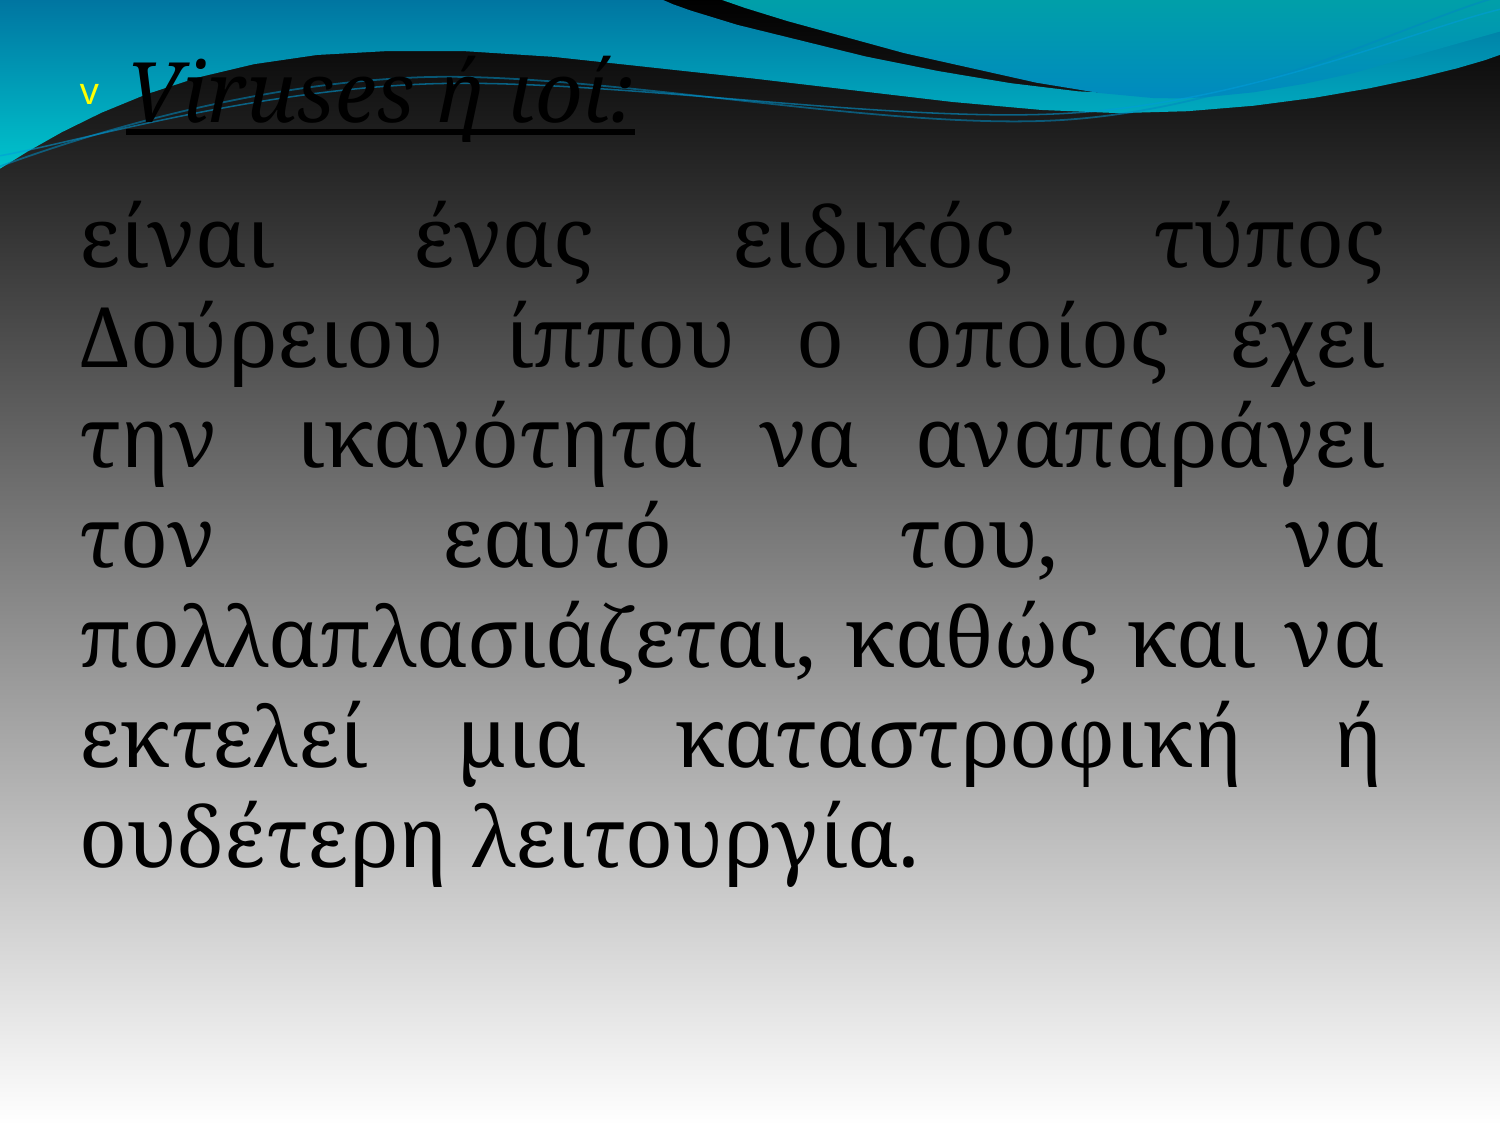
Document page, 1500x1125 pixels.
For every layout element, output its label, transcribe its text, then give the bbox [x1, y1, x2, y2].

text_box Viruses ή ιοί: είναι ένας ειδικός τύπος Δούρειου ίππου ο οποίος έχει την ικανότητα να αναπαράγει τον εαυτό του, να πολλαπλασιάζεται, καθώς και να εκτελεί μια καταστροφική ή ουδέτερη λειτουργία. [64, 32, 1400, 892]
